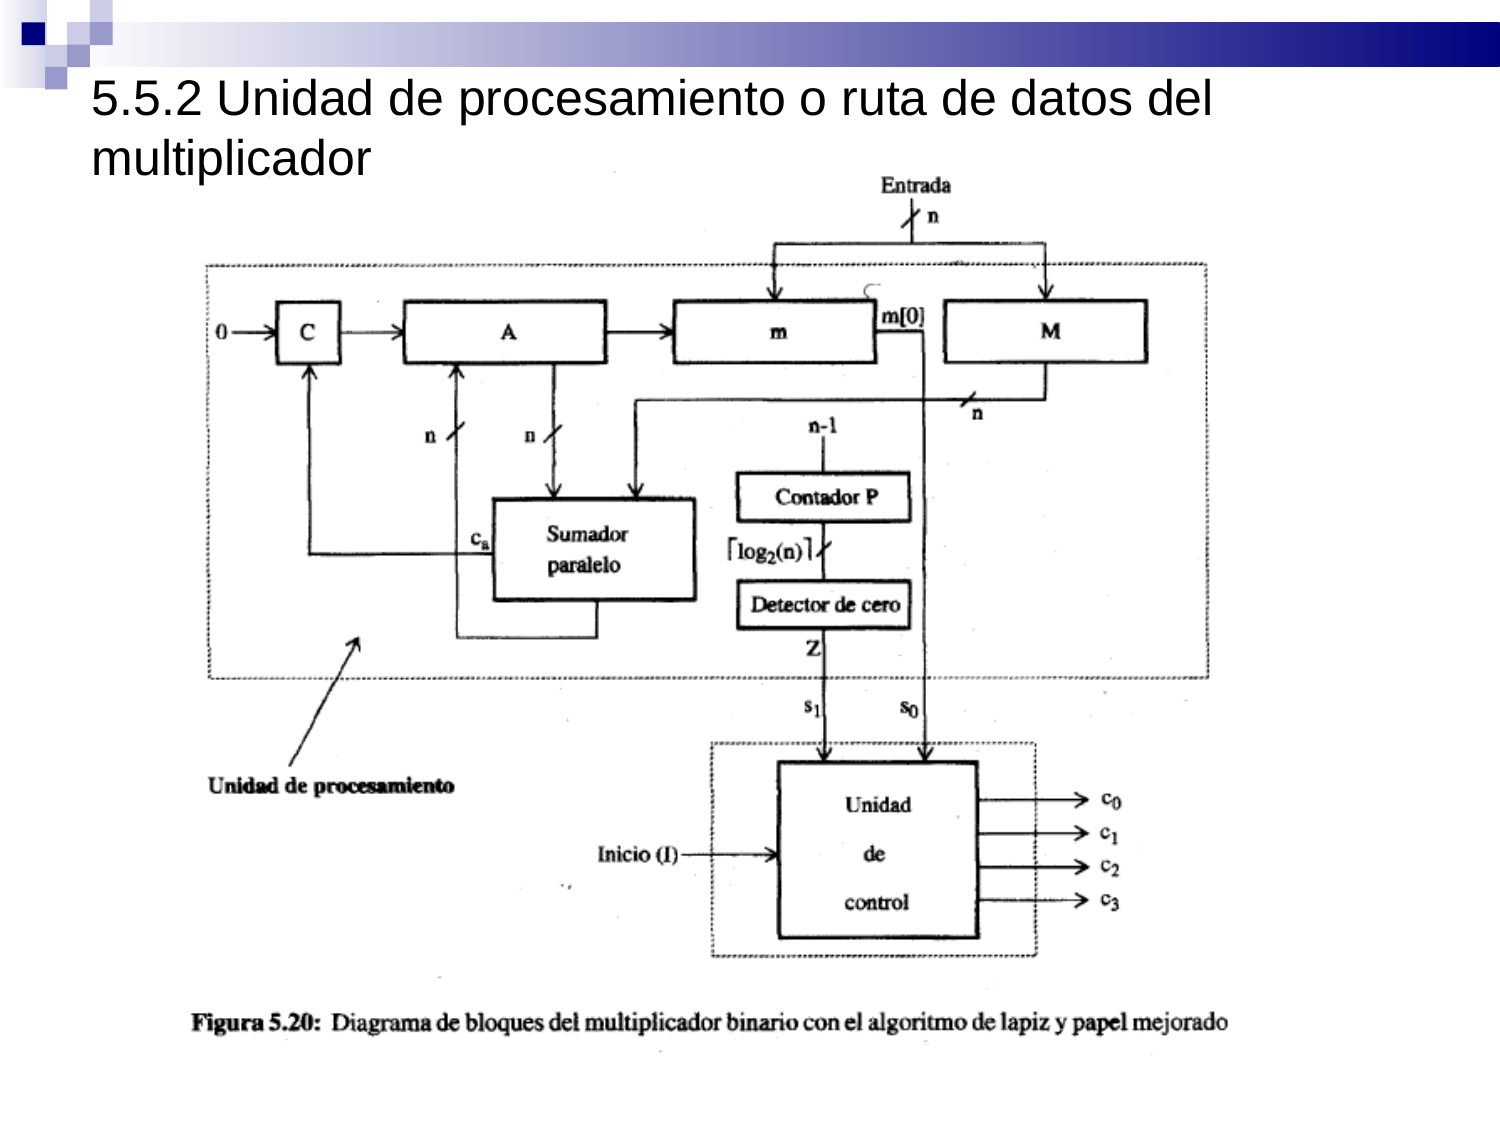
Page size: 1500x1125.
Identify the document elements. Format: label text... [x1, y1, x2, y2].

picture [183, 194, 1247, 1062]
title 5.5.2 Unidad de procesamiento o ruta de datos del multiplicador [76, 57, 1427, 194]
